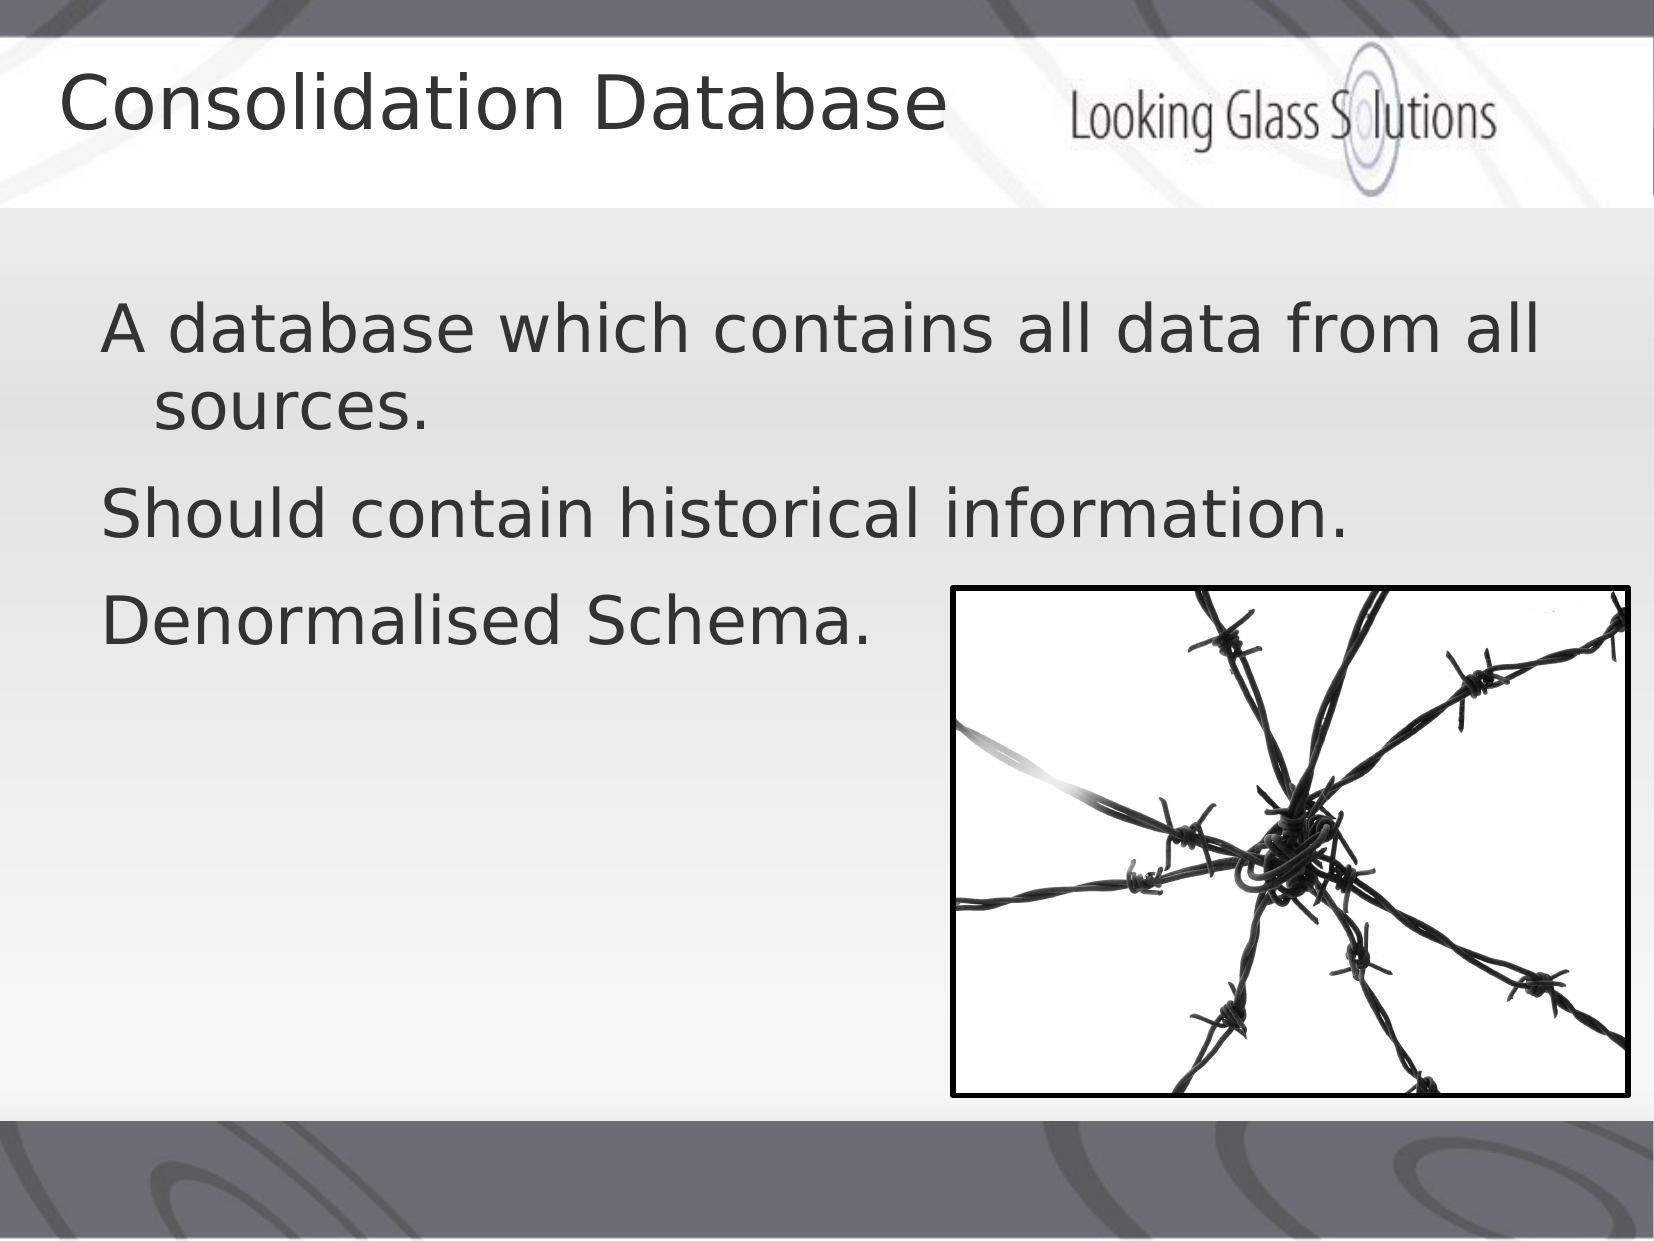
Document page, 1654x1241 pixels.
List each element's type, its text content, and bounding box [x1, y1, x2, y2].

list A database which contains all data from all sources. Should contain historical information. Denormalised Schema. [82, 290, 1571, 1109]
title Consolidation Database [59, 29, 1270, 178]
picture [0, 0, 1654, 1241]
